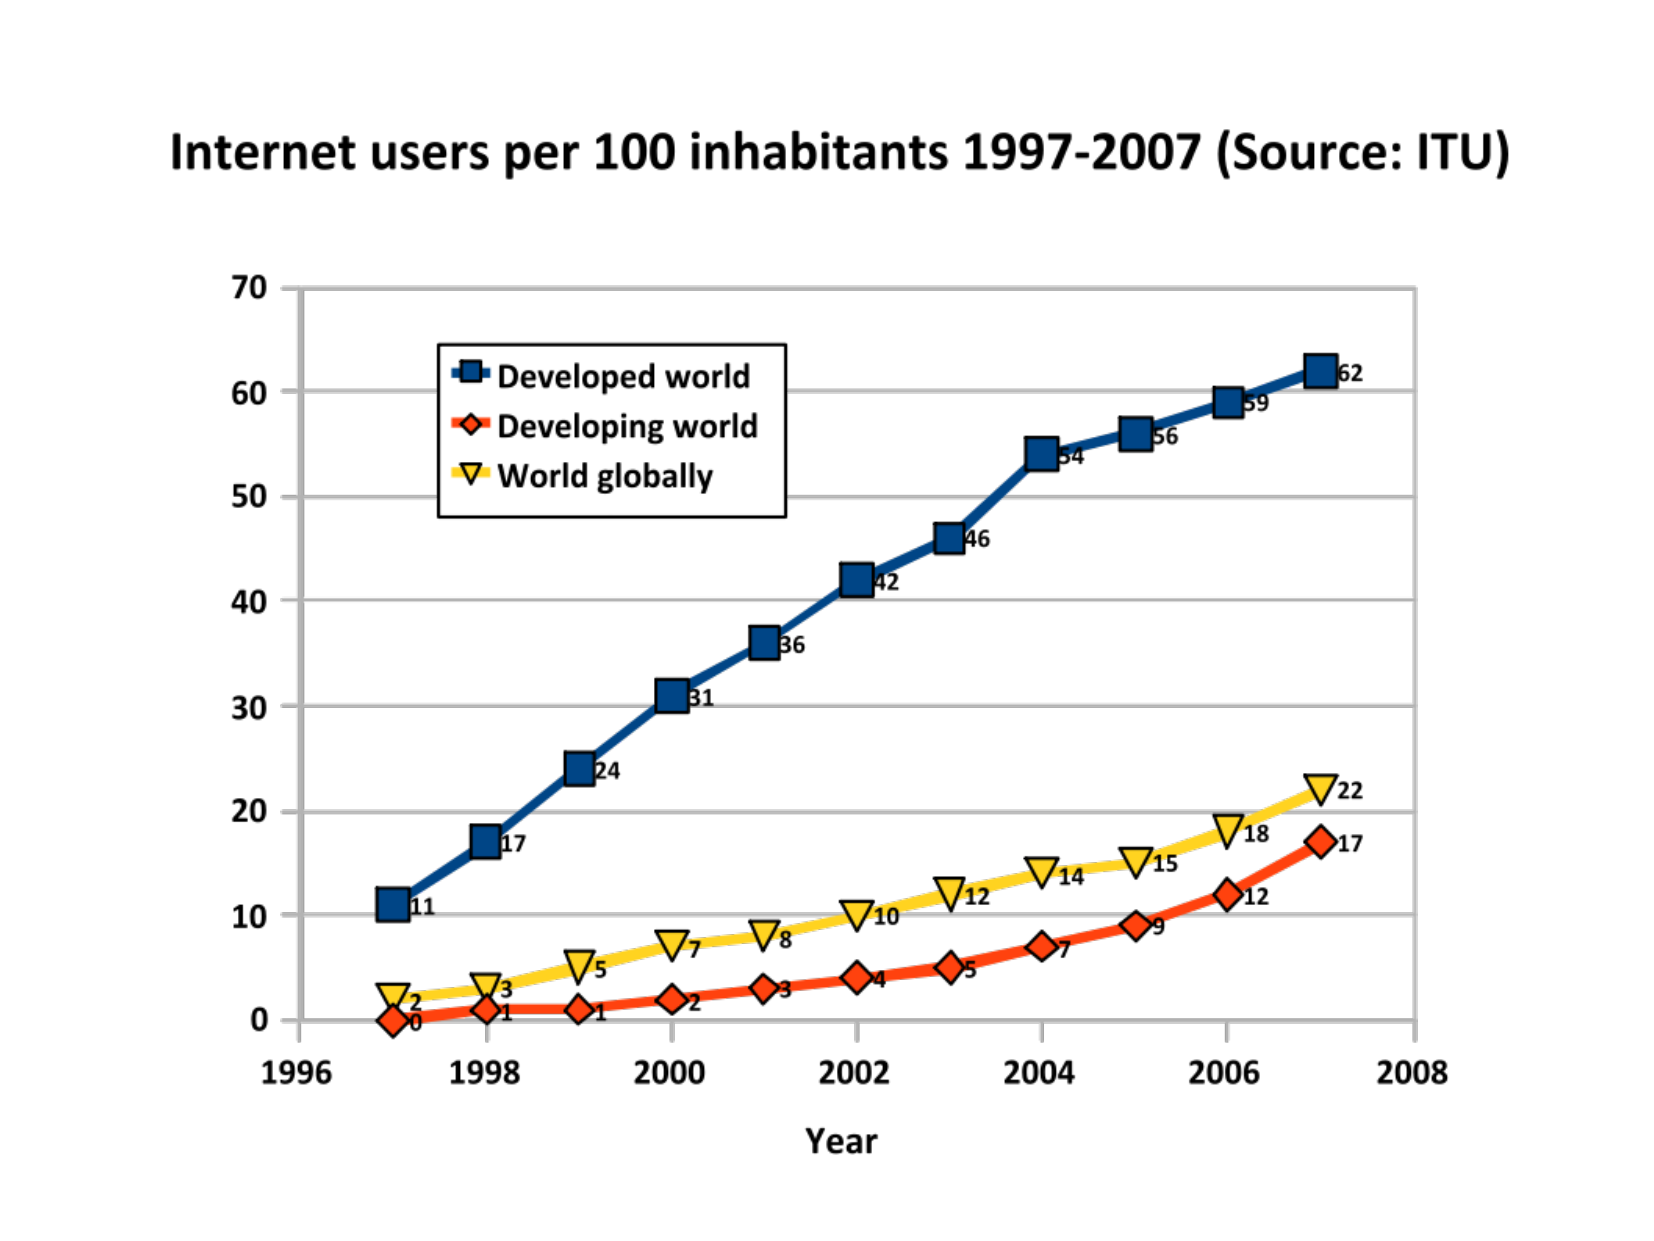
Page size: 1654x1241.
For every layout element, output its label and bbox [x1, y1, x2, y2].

picture [54, 75, 1618, 1181]
